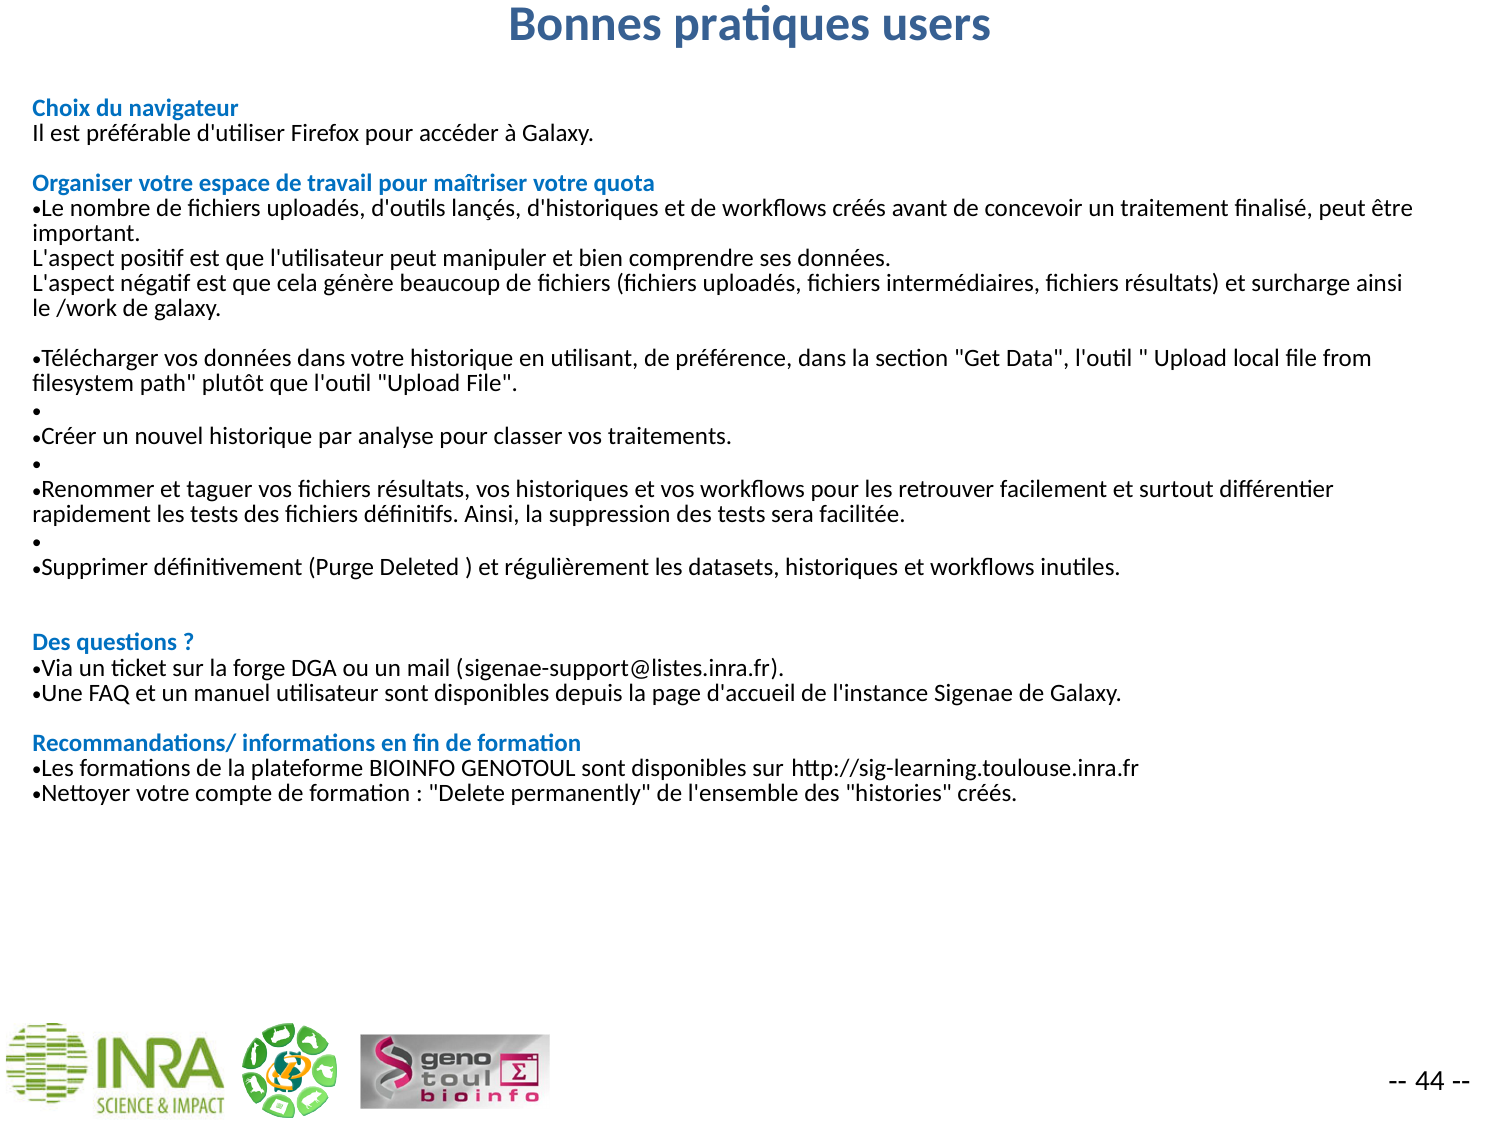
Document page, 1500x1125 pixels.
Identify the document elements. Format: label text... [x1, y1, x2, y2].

text_box Choix du navigateur Il est préférable d'utiliser Firefox pour accéder à Galaxy. Organiser votre espace de travail pour maîtriser votre quota Le nombre de fichiers uploadés, d'outils lançés, d'historiques et de workflows créés avant de concevoir un traitement finalisé, peut être important. L'aspect positif est que l'utilisateur peut manipuler et bien comprendre ses données. L'aspect négatif est que cela génère beaucoup de fichiers (fichiers uploadés, fichiers intermédiaires, fichiers résultats) et surcharge ainsi le /work de galaxy. Télécharger vos données dans votre historique en utilisant, de préférence, dans la section "Get Data", l'outil " Upload local file from filesystem path" plutôt que l'outil "Upload File". Créer un nouvel historique par analyse pour classer vos traitements. Renommer et taguer vos fichiers résultats, vos historiques et vos workflows pour les retrouver facilement et surtout différentier rapidement les tests des fichiers définitifs. Ainsi, la suppression des tests sera facilitée. Supprimer définitivement (Purge Deleted ) et régulièrement les datasets, historiques et workflows inutiles. Des questions ? Via un ticket sur la forge DGA ou un mail (sigenae-support@listes.inra.fr). Une FAQ et un manuel utilisateur sont disponibles depuis la page d'accueil de l'instance Sigenae de Galaxy. Recommandations/ informations en fin de formation Les formations de la plateforme BIOINFO GENOTOUL sont disponibles sur http://sig-learning.toulouse.inra.fr Nettoyer votre compte de formation : "Delete permanently" de l'ensemble des "histories" créés. [18, 90, 1456, 815]
text_box Bonnes pratiques users [0, 0, 1500, 73]
